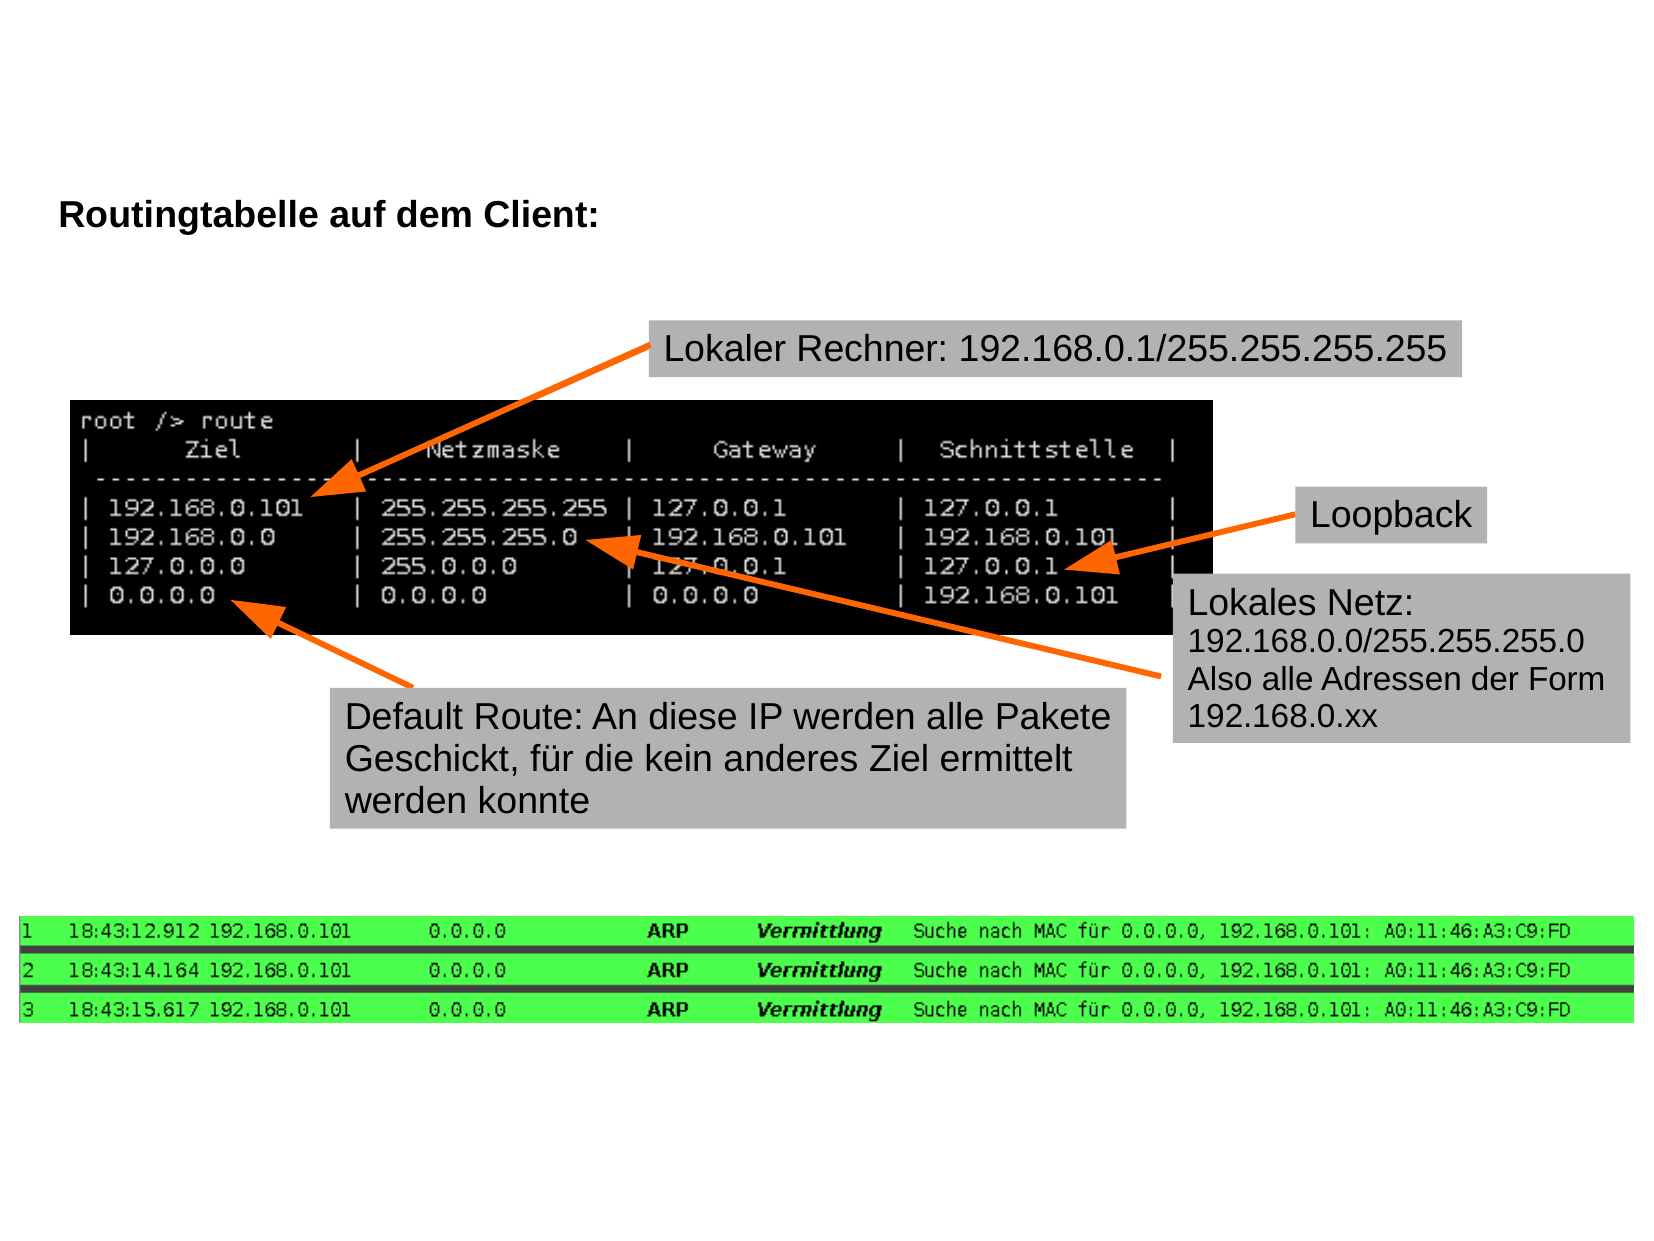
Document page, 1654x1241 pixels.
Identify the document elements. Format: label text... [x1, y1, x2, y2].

text_box Lokales Netz: 192.168.0.0/255.255.255.0 Also alle Adressen der Form 192.168.0.xx [1172, 573, 1631, 743]
text_box Routingtabelle auf dem Client: [43, 186, 616, 325]
picture [70, 400, 1213, 635]
text_box Default Route: An diese IP werden alle Pakete Geschickt, für die kein anderes Ziel ermittelt werden konnte [329, 687, 1127, 829]
picture [19, 916, 1634, 1023]
text_box Lokaler Rechner: 192.168.0.1/255.255.255.255 [648, 320, 1463, 378]
text_box Loopback [1295, 486, 1488, 544]
picture [274, 626, 294, 635]
